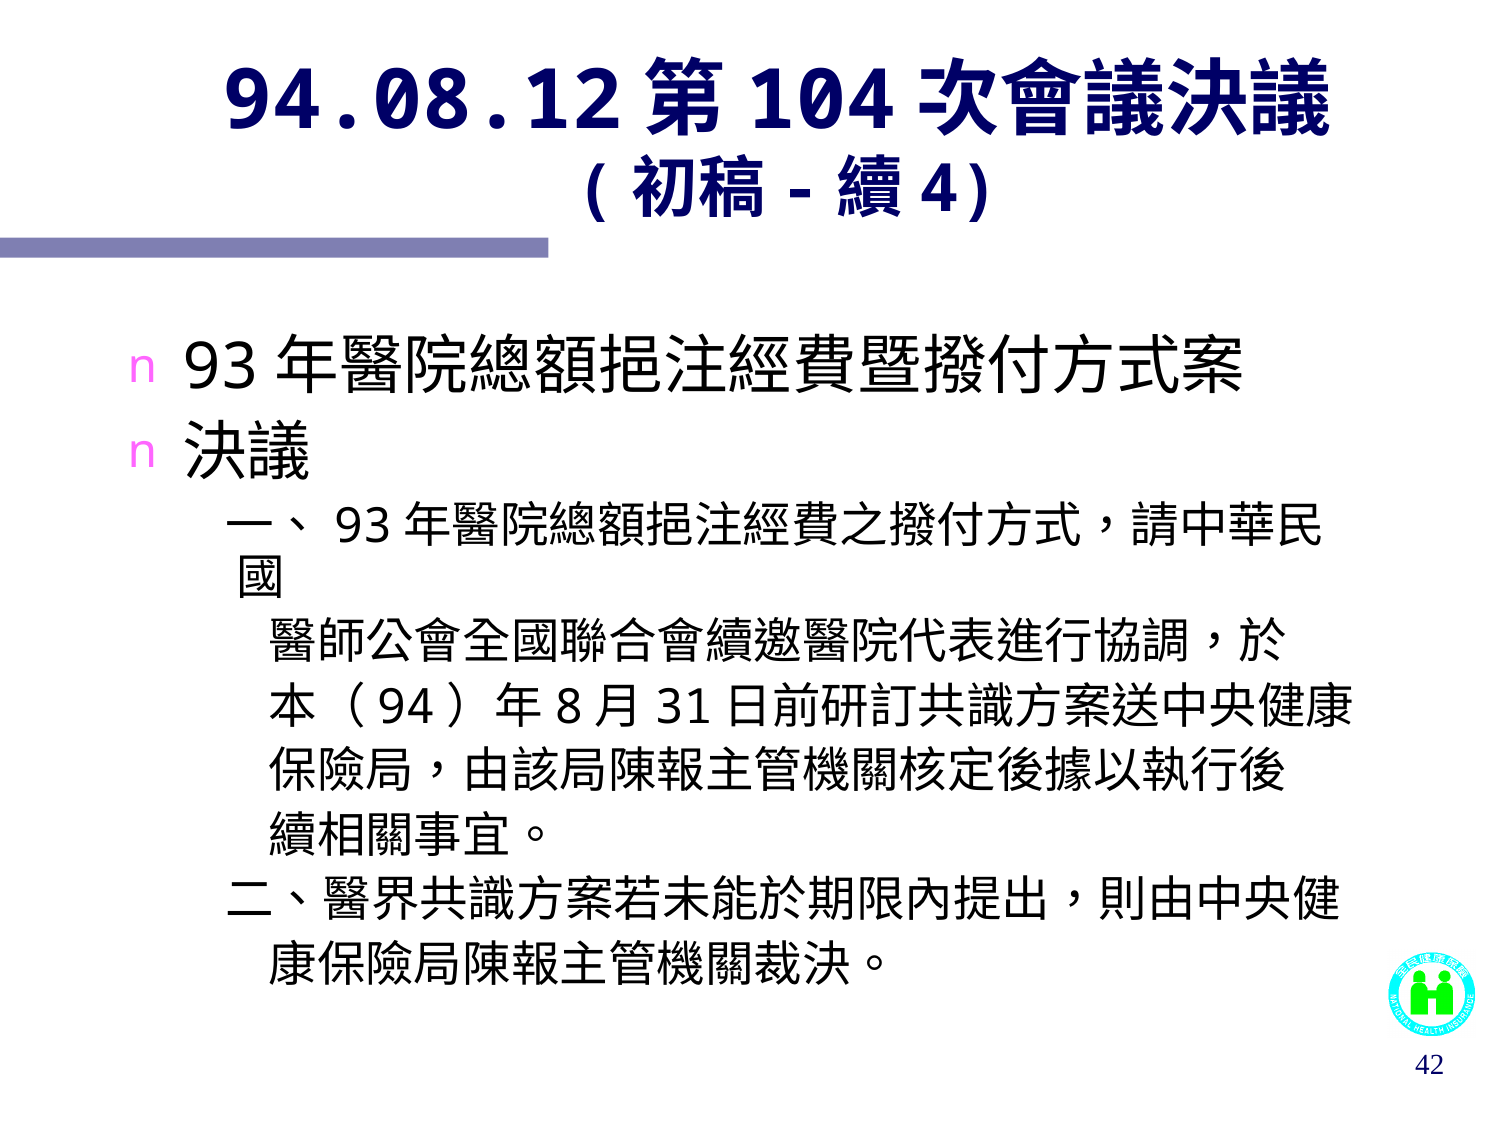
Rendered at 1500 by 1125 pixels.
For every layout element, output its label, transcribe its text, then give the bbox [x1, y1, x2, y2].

text_box [1400, 1037, 1476, 1125]
list 93年醫院總額挹注經費暨撥付方式案 決議 一、93年醫院總額挹注經費之撥付方式，請中華民國 醫師公會全國聯合會續邀醫院代表進行協調，於 本（94）年8月31日前研訂共識方案送中央健康 保險局，由該局陳報主管機關核定後據以執行後 續相關事宜。 二、醫界共識方案若未能於期限內提出，則由中央健 康保險局陳報主管機關裁決。 [112, 324, 1388, 1000]
title 94.08.12第104次會議決議(初稿-續4) [150, 37, 1426, 225]
